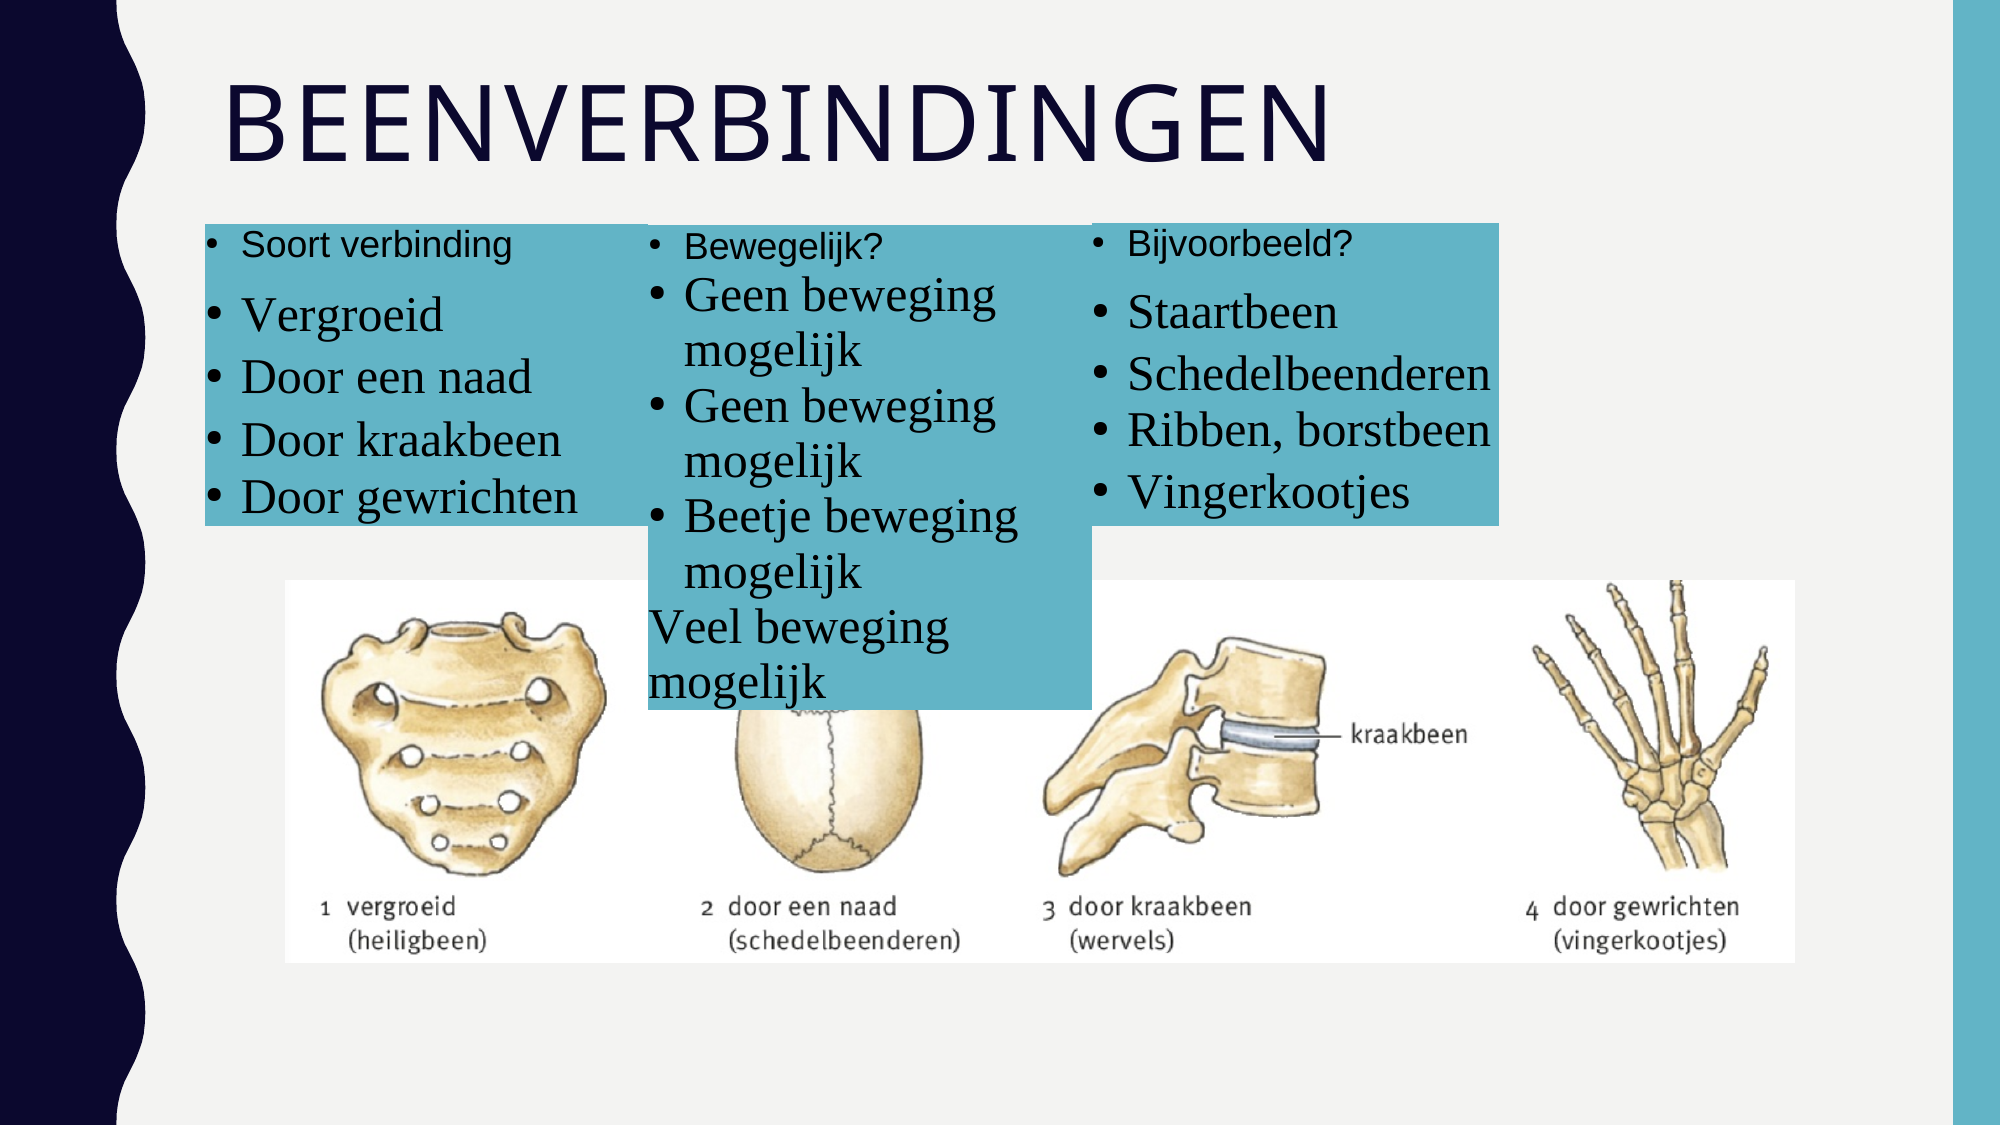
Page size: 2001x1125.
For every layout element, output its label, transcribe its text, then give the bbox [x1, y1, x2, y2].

table_cell Schedelbeenderen [1092, 346, 1499, 402]
table_cell Geen beweging mogelijk [648, 267, 1092, 378]
table_header Bijvoorbeeld? [1092, 223, 1499, 284]
table_cell Beetje beweging mogelijk [648, 488, 1092, 599]
table_cell Ribben, borstbeen [1092, 402, 1499, 464]
table_cell Door kraakbeen [205, 412, 648, 469]
title Beenverbindingen [205, 62, 1876, 308]
table_cell Staartbeen [1092, 284, 1499, 346]
table_header Soort verbinding [205, 224, 648, 287]
table_cell Veel beweging mogelijk [648, 599, 1092, 710]
table_cell Geen beweging mogelijk [648, 378, 1092, 488]
table_cell Vergroeid [205, 287, 648, 349]
table_header Bewegelijk? [648, 225, 1092, 267]
table_cell Vingerkootjes [1092, 464, 1499, 526]
table_cell Door een naad [205, 349, 648, 412]
picture [285, 580, 1795, 963]
table_cell Door gewrichten [205, 469, 648, 526]
